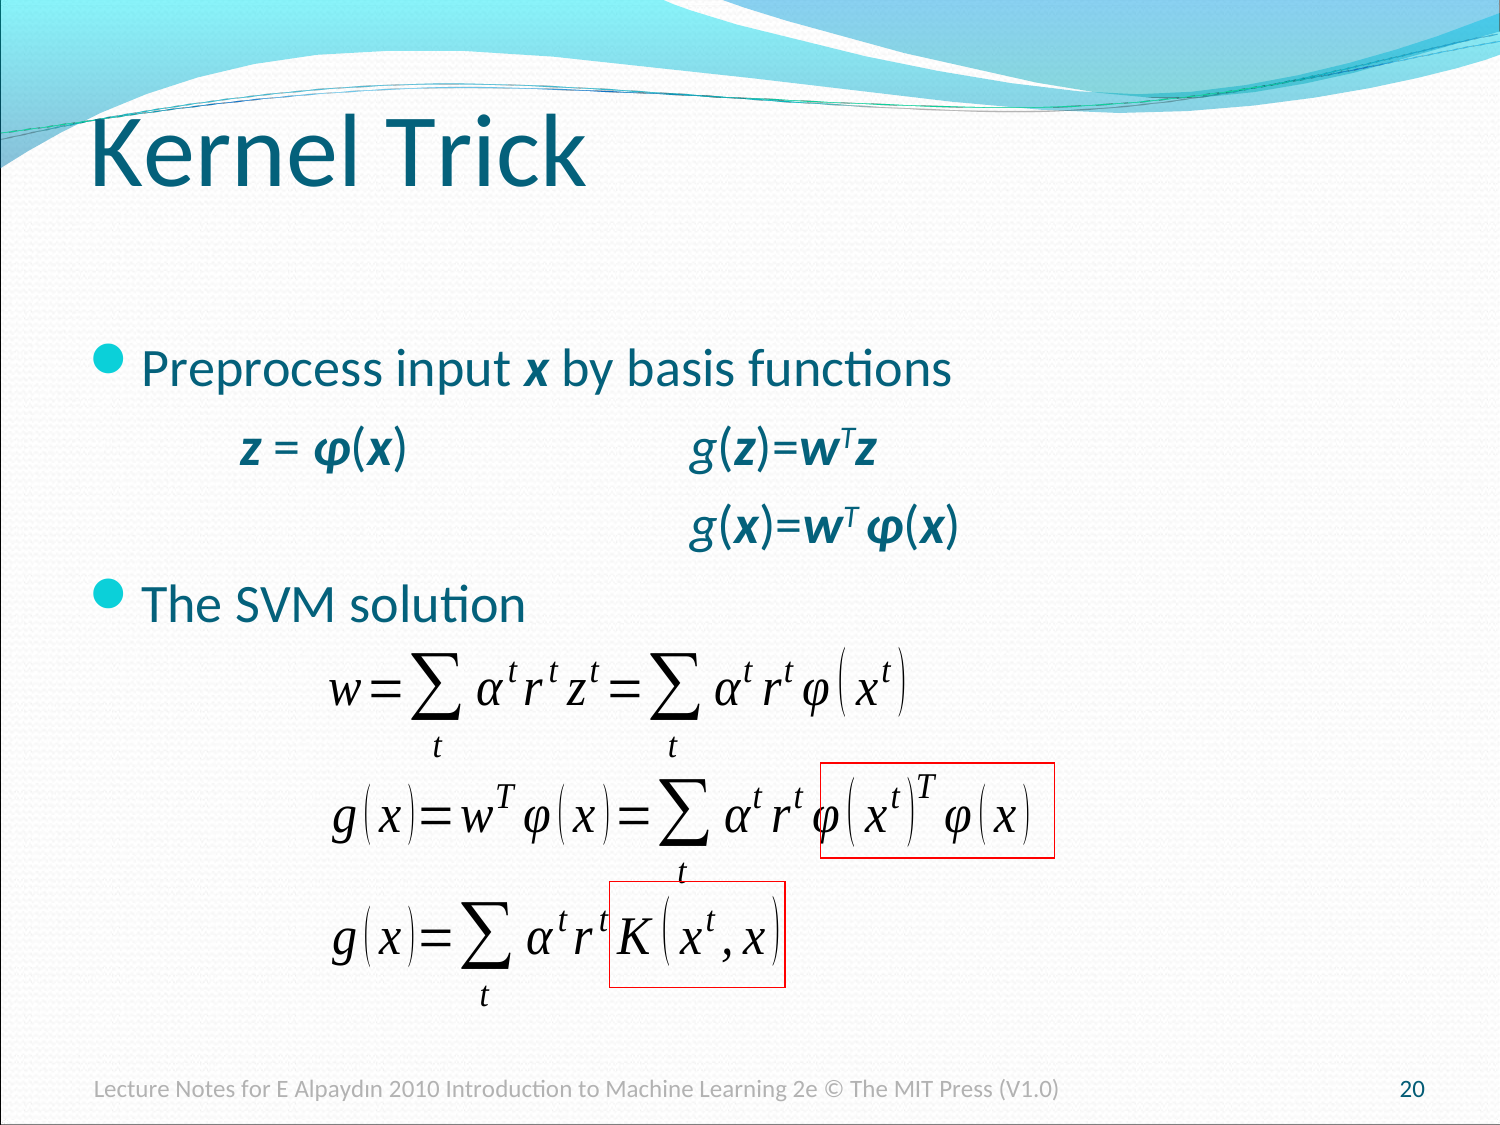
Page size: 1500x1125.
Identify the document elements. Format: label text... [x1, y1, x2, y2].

picture [0, 0, 1500, 1125]
text_box Kernel Trick [75, 75, 1426, 301]
text_box Preprocess input x by basis functions z = φ(x) g(z)=wTz g(x)=wT φ(x) The SVM solution [75, 324, 1426, 963]
text_box Lecture Notes for E Alpaydın 2010 Introduction to Machine Learning 2e © The MIT Press (V1.0) [93, 1042, 1254, 1103]
chart [610, 963, 784, 987]
chart [316, 963, 1054, 1013]
text_box Preprocess input x by basis functions z = φ(x) g(z)=wTz g(x)=wT φ(x) The SVM solution [610, 882, 784, 963]
text_box <number> [1299, 1042, 1426, 1103]
